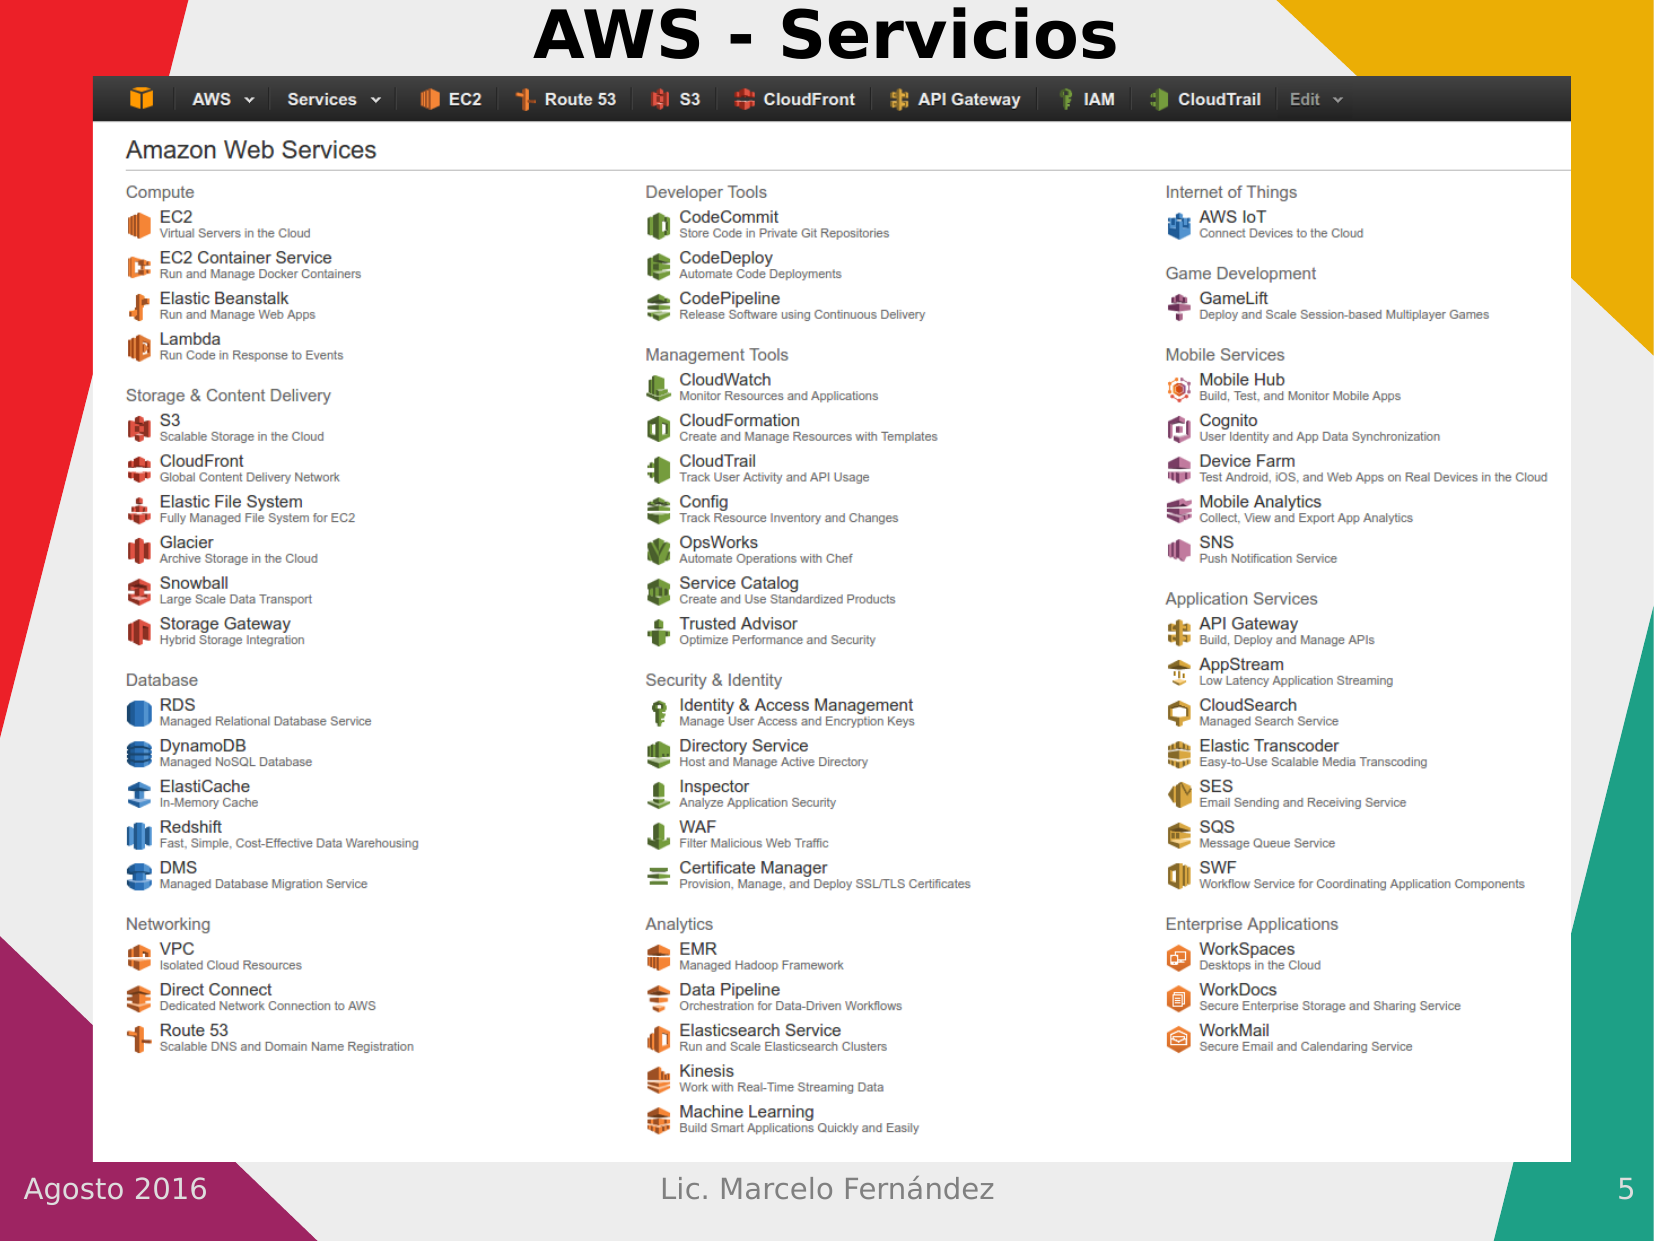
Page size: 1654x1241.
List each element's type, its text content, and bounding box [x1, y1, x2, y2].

picture [92, 76, 1571, 1162]
title AWS - Servicios [114, 0, 1539, 135]
